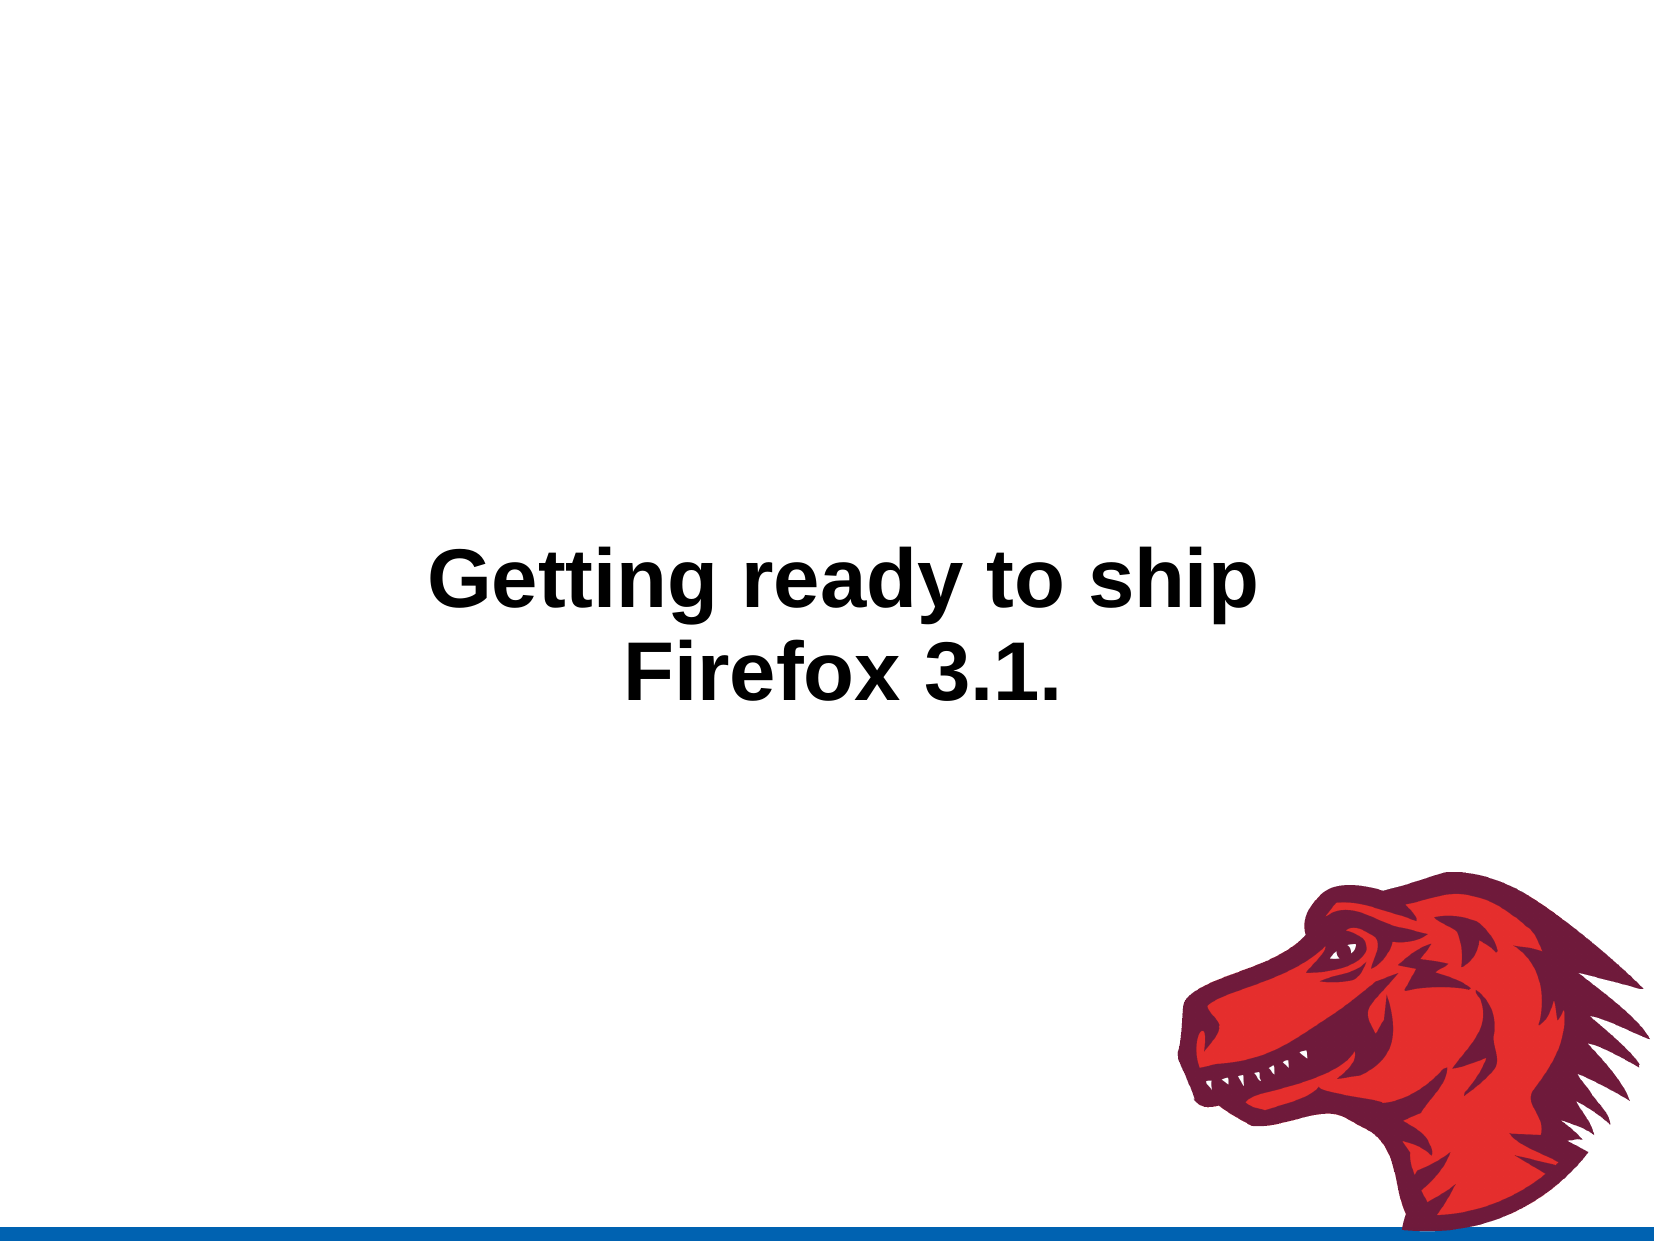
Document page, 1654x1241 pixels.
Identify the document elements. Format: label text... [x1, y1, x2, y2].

picture [1171, 872, 1654, 1241]
text_box Getting ready to ship Firefox 3.1. [412, 525, 1277, 726]
